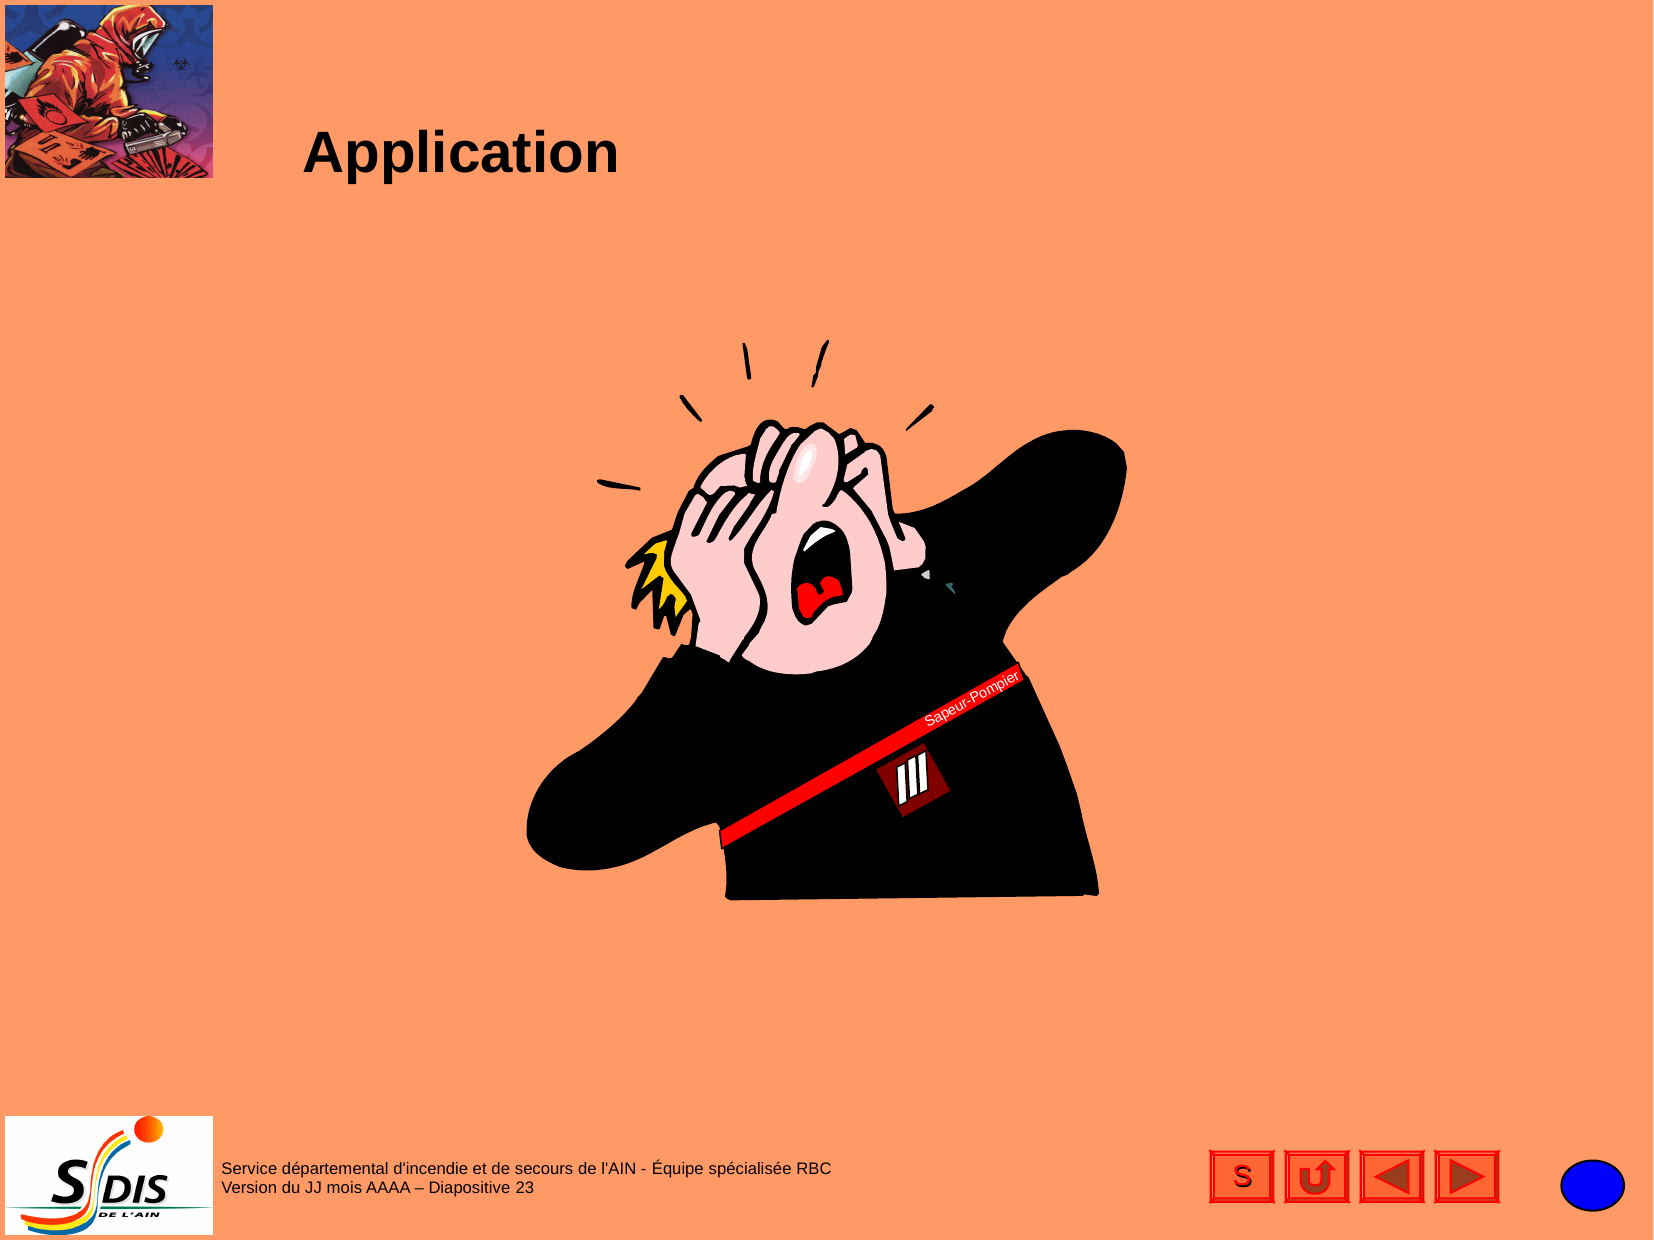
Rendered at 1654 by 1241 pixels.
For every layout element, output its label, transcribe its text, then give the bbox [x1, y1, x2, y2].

text_box [526, 419, 1127, 901]
text_box Sapeur-Pompier [905, 653, 1039, 745]
text_box [742, 342, 752, 380]
text_box [905, 404, 935, 432]
text_box Application [287, 112, 636, 193]
text_box [679, 395, 702, 422]
picture [5, 1116, 213, 1235]
picture [5, 5, 213, 178]
text_box [811, 339, 829, 388]
text_box [597, 479, 641, 491]
text_box [1561, 1160, 1625, 1211]
